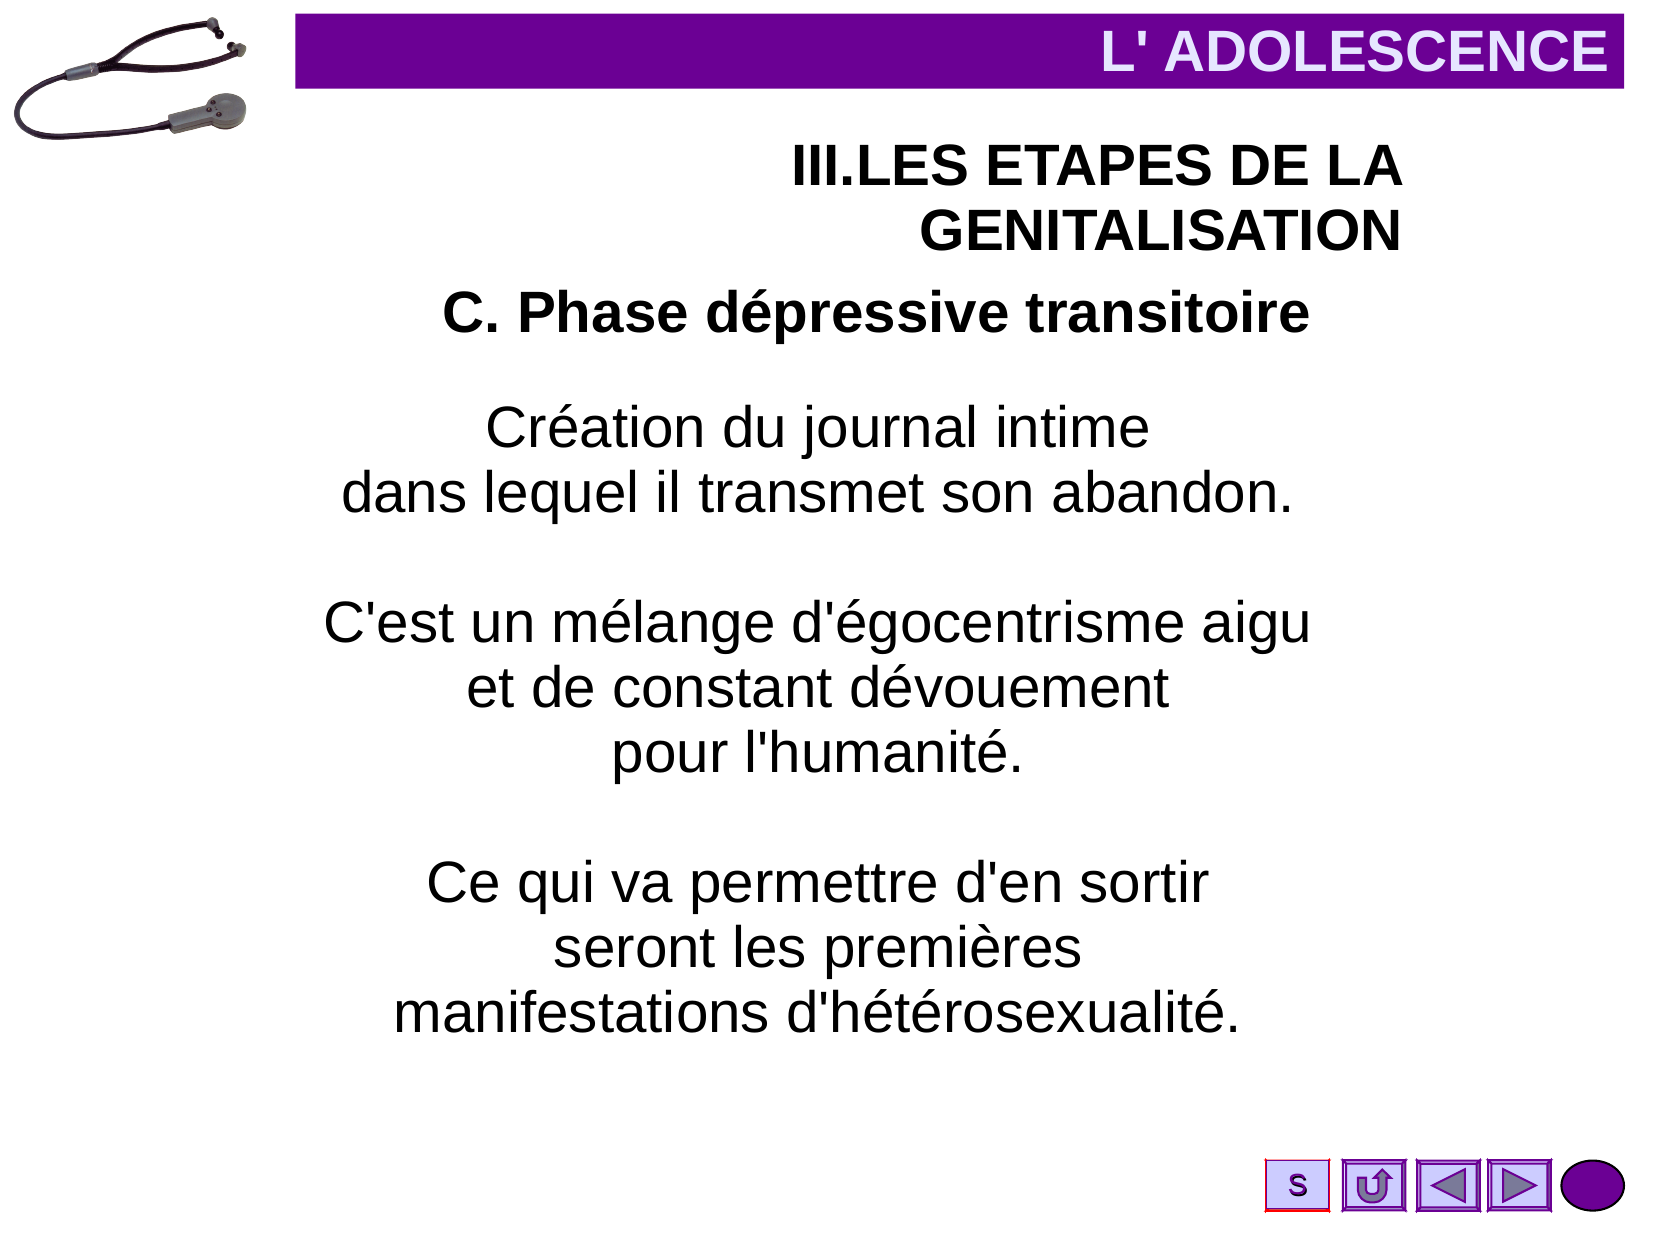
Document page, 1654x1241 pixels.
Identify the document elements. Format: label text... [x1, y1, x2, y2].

text_box [1561, 1160, 1625, 1211]
text_box Création du journal intime dans lequel il transmet son abandon. C'est un mélange d'égocentrisme aigu et de constant dévouement pour l'humanité. Ce qui va permettre d'en sortir seront les premières manifestations d'hétérosexualité. [88, 386, 1565, 1050]
text_box III.LES ETAPES DE LA GENITALISATION [277, 125, 1418, 207]
text_box L' ADOLESCENCE [295, 13, 1625, 89]
text_box C. Phase dépressive transitoire [442, 265, 1631, 359]
picture [8, 8, 260, 153]
